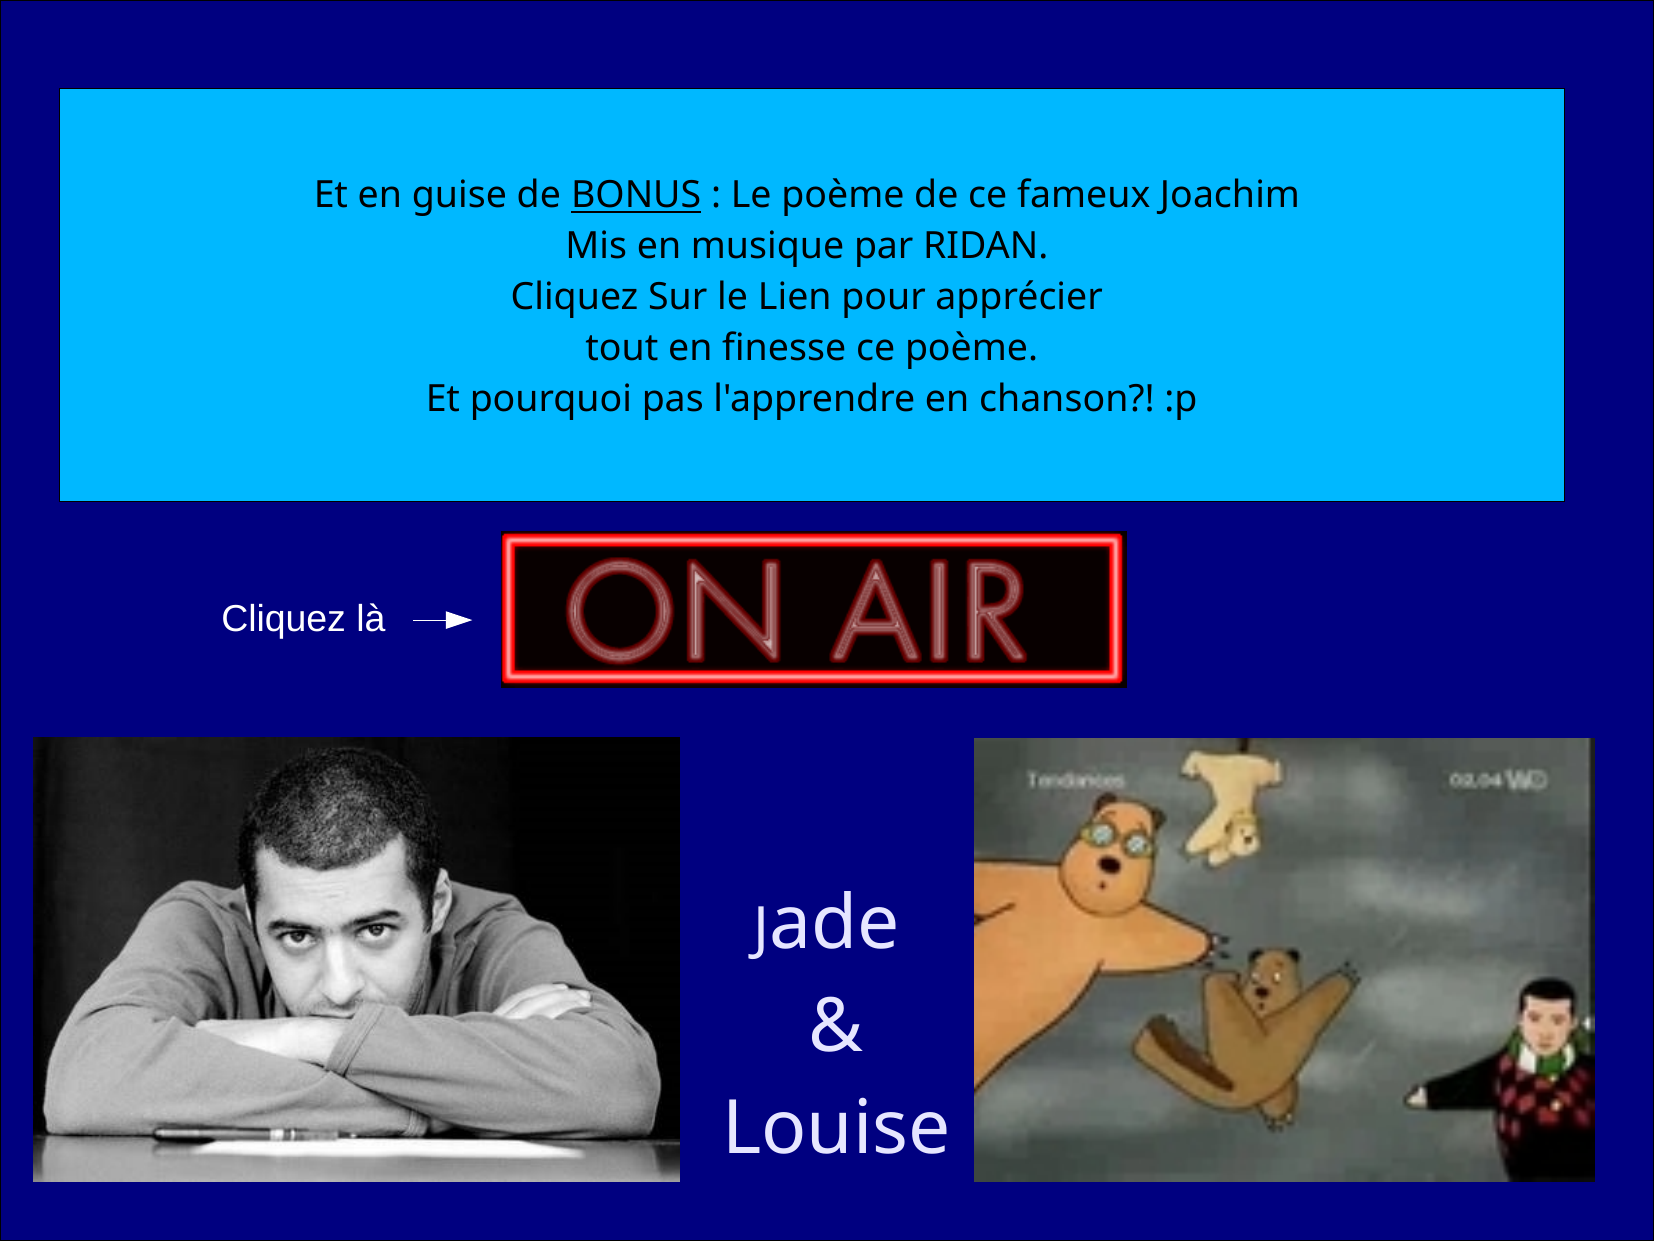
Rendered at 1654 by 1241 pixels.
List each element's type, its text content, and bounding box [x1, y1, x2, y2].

picture [33, 737, 680, 1182]
text_box [0, 0, 1654, 1241]
picture [501, 531, 1127, 688]
text_box Cliquez là [206, 590, 414, 648]
picture [974, 738, 1595, 1182]
text_box Jade & Louise [649, 861, 1004, 1123]
text_box Et en guise de BONUS : Le poème de ce fameux Joachim Mis en musique par RIDAN. Cliquez Sur le Lien pour apprécier tout en finesse ce poème. Et pourquoi pas l'apprendre en chanson?! :p [59, 88, 1565, 502]
